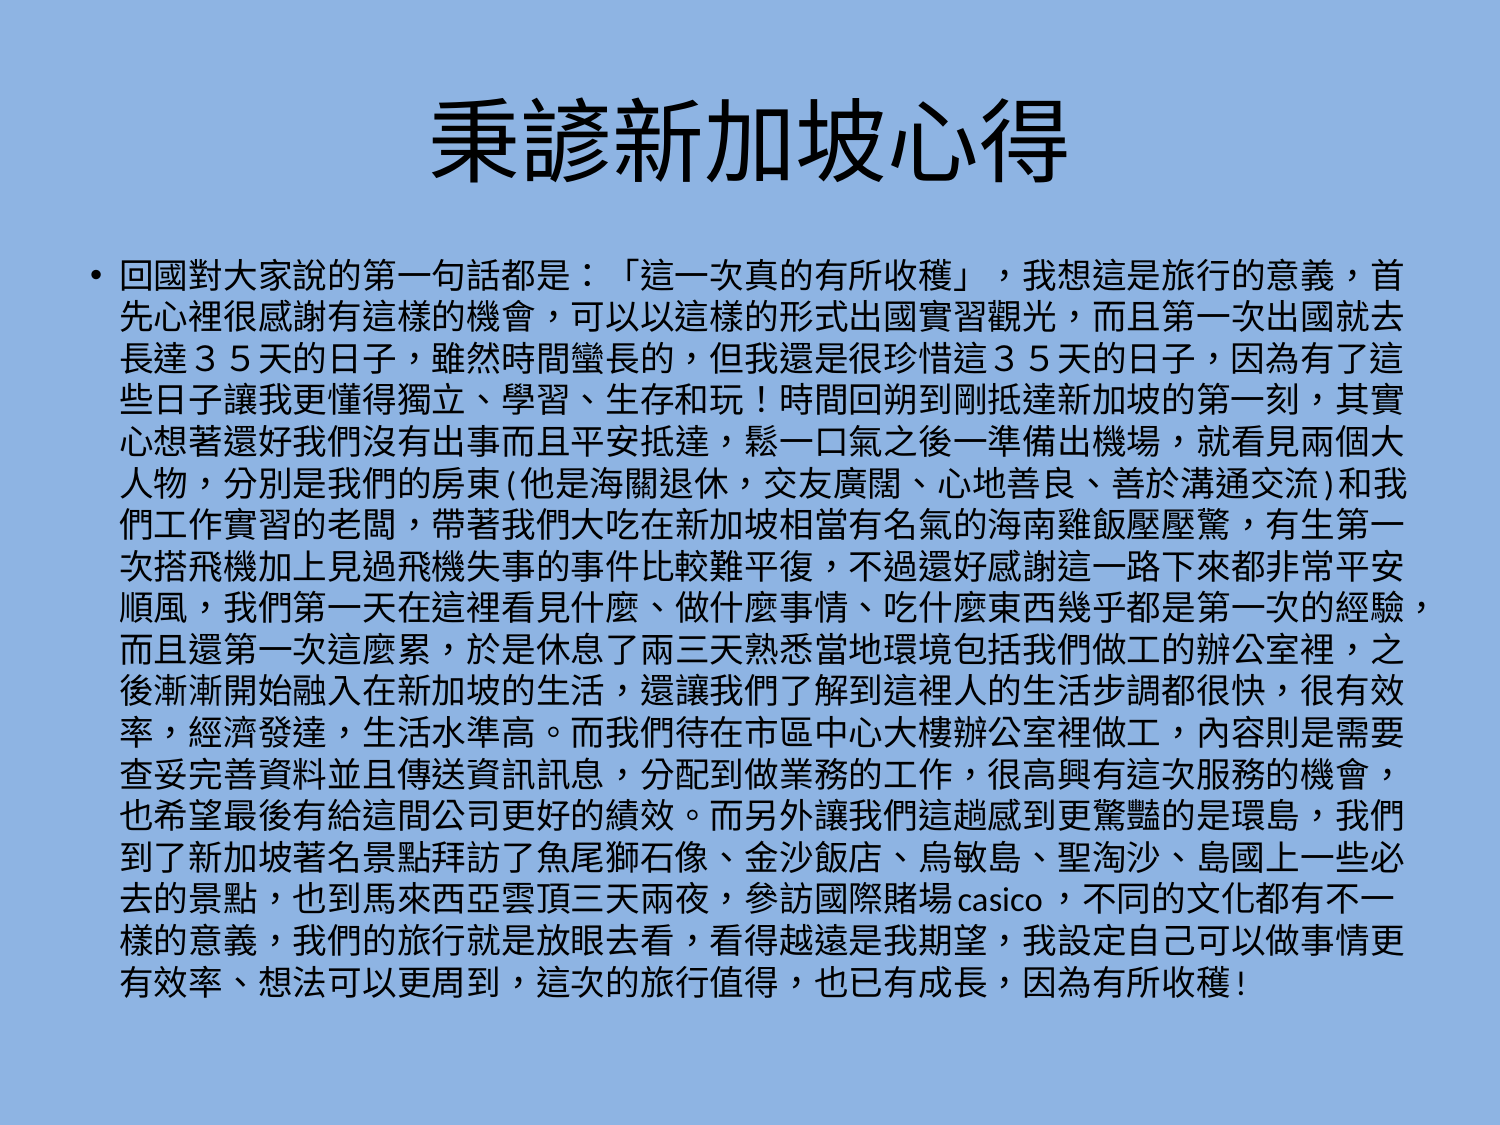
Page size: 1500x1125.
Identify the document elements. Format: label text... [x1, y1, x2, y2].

list 回國對大家說的第一句話都是：「這一次真的有所收穫」，我想這是旅行的意義，首先心裡很感謝有這樣的機會，可以以這樣的形式出國實習觀光，而且第一次出國就去長達３５天的日子，雖然時間蠻長的，但我還是很珍惜這３５天的日子，因為有了這些日子讓我更懂得獨立、學習、生存和玩！時間回朔到剛抵達新加坡的第一刻，其實心想著還好我們沒有出事而且平安抵達，鬆一口氣之後一準備出機場，就看見兩個大人物，分別是我們的房東(他是海關退休，交友廣闊、心地善良、善於溝通交流)和我們工作實習的老闆，帶著我們大吃在新加坡相當有名氣的海南雞飯壓壓驚，有生第一次搭飛機加上見過飛機失事的事件比較難平復，不過還好感謝這一路下來都非常平安順風，我們第一天在這裡看見什麼、做什麼事情、吃什麼東西幾乎都是第一次的經驗，而且還第一次這麼累，於是休息了兩三天熟悉當地環境包括我們做工的辦公室裡，之後漸漸開始融入在新加坡的生活，還讓我們了解到這裡人的生活步調都很快，很有效率，經濟發達，生活水準高。而我們待在市區中心大樓辦公室裡做工，內容則是需要查妥完善資料並且傳送資訊訊息，分配到做業務的工作，很高興有這次服務的機會，也希望最後有給這間公司更好的績效。而另外讓我們這趟感到更驚豔的是環島，我們到了新加坡著名景點拜訪了魚尾獅石像、金沙飯店、烏敏島、聖淘沙、島國上一些必去的景點，也到馬來西亞雲頂三天兩夜，參訪國際賭場casico，不同的文化都有不一樣的意義，我們的旅行就是放眼去看，看得越遠是我期望，我設定自己可以做事情更有效率、想法可以更周到，這次的旅行值得，也已有成長，因為有所收穫! [75, 246, 1425, 1055]
title 秉諺新加坡心得 [75, 45, 1425, 233]
